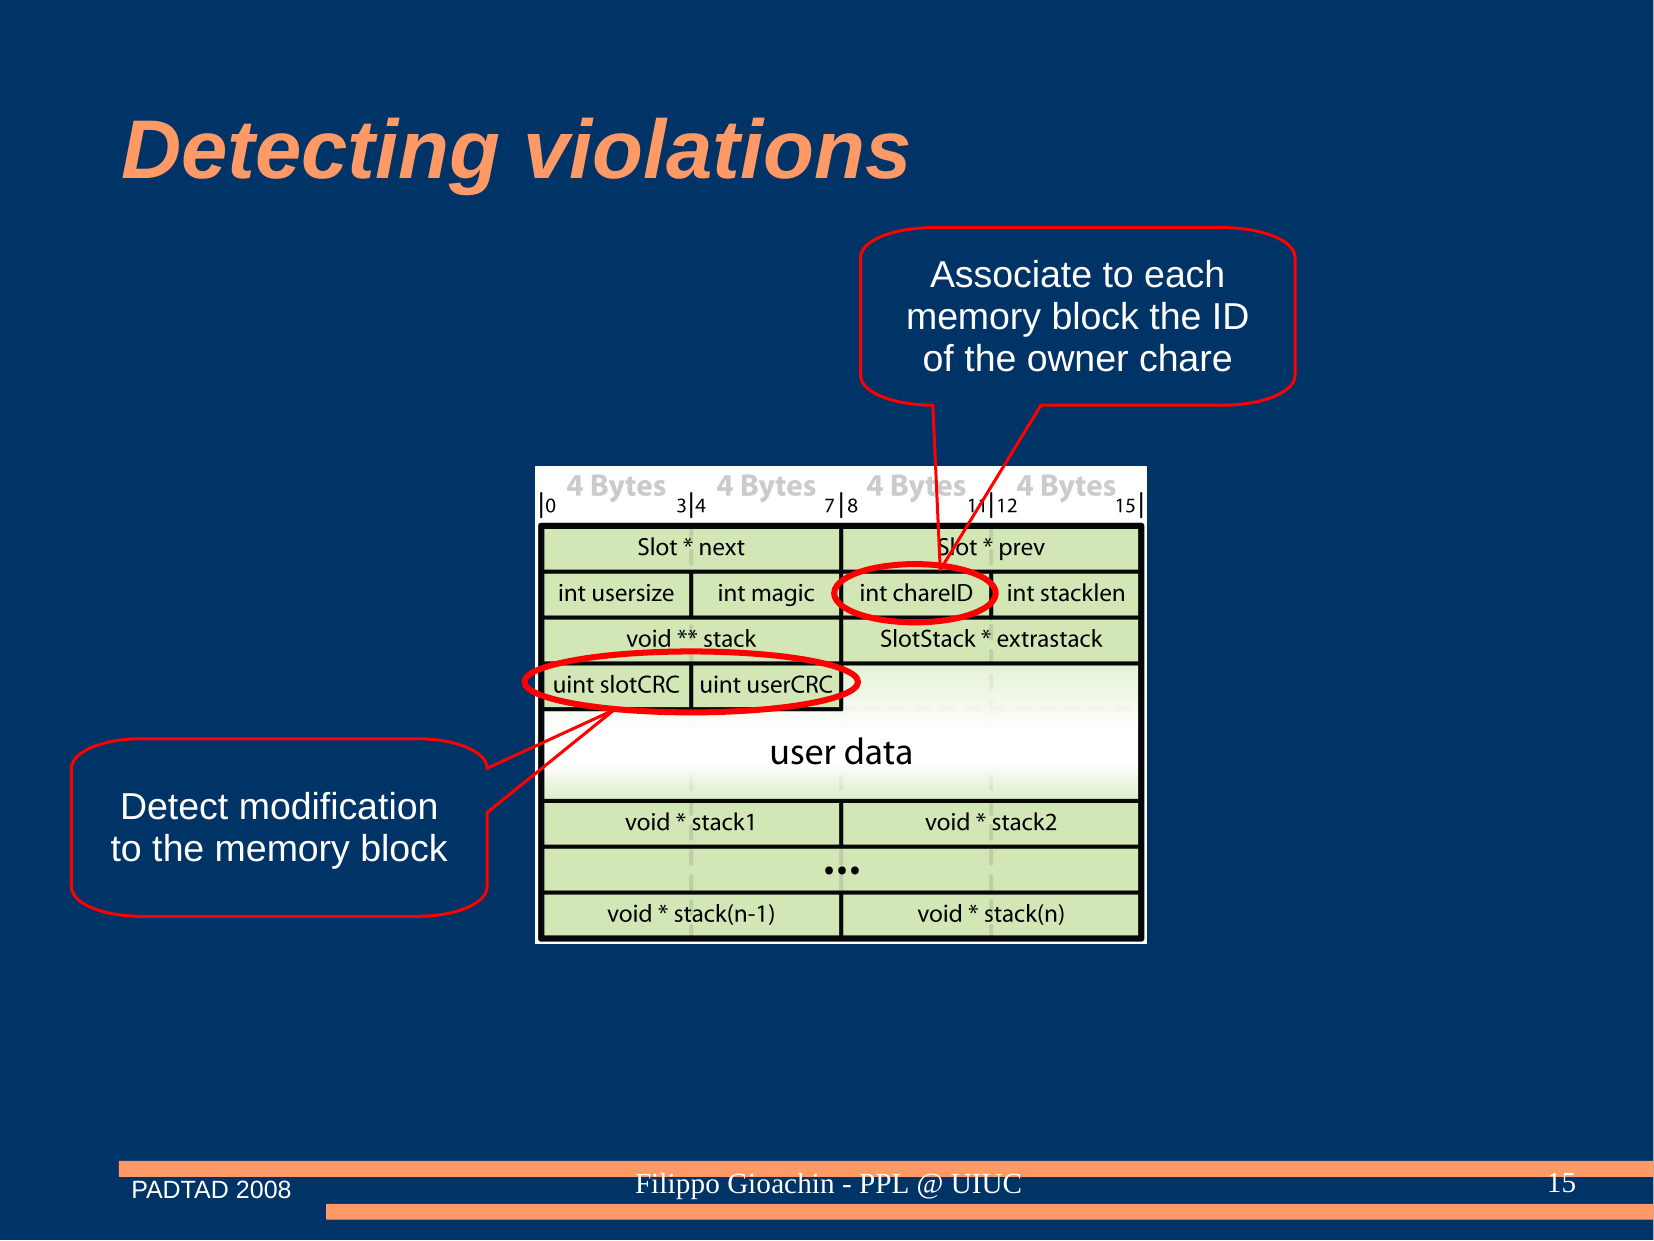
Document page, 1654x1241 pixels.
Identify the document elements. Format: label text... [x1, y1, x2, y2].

text_box Detect modification to the memory block [71, 709, 615, 917]
text_box Associate to each memory block the ID of the owner chare [860, 227, 1296, 570]
picture [838, 568, 992, 619]
title Detecting violations [121, 46, 1534, 254]
picture [535, 697, 607, 745]
picture [535, 655, 854, 709]
picture [535, 466, 1147, 944]
